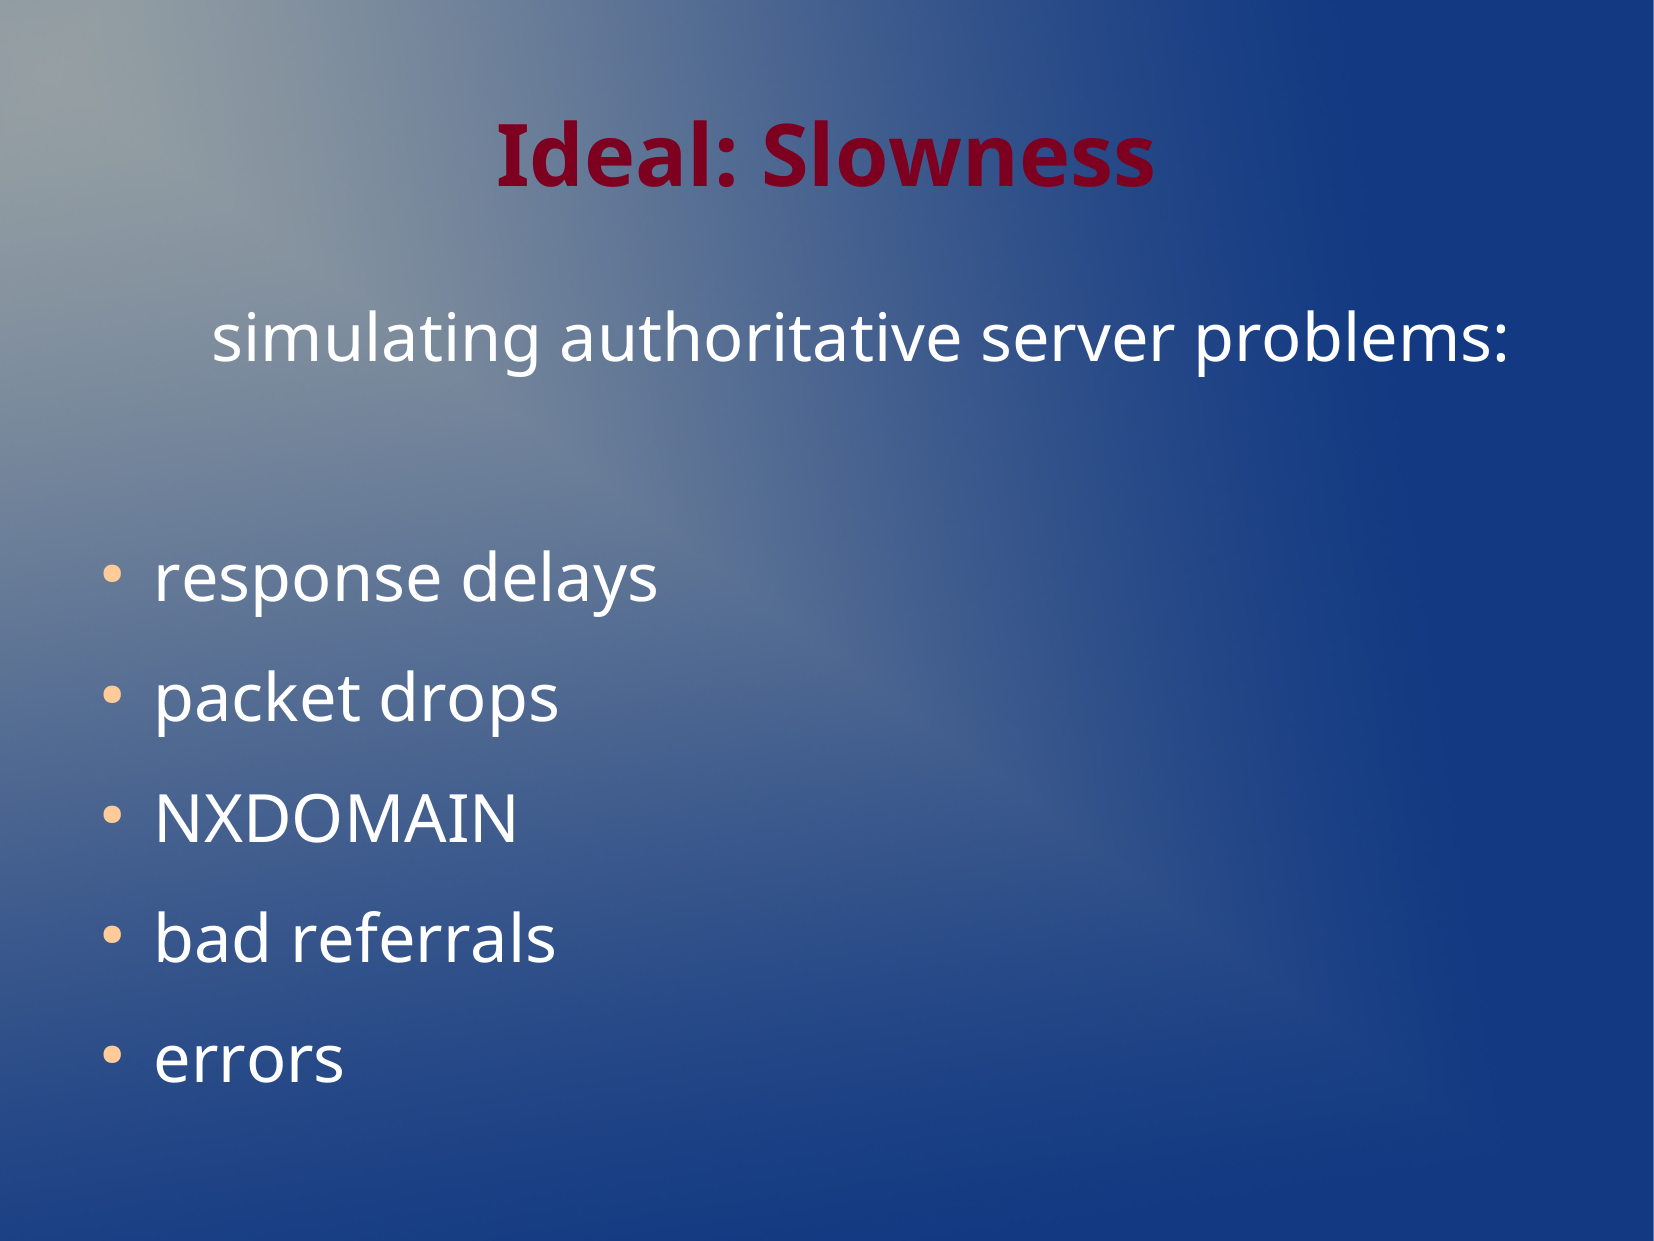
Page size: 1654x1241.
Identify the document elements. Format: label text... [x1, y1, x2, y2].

picture [0, 0, 1654, 1241]
list simulating authoritative server problems: response delays packet drops NXDOMAIN bad referrals errors [82, 290, 1571, 1241]
title Ideal: Slowness [82, 49, 1571, 257]
